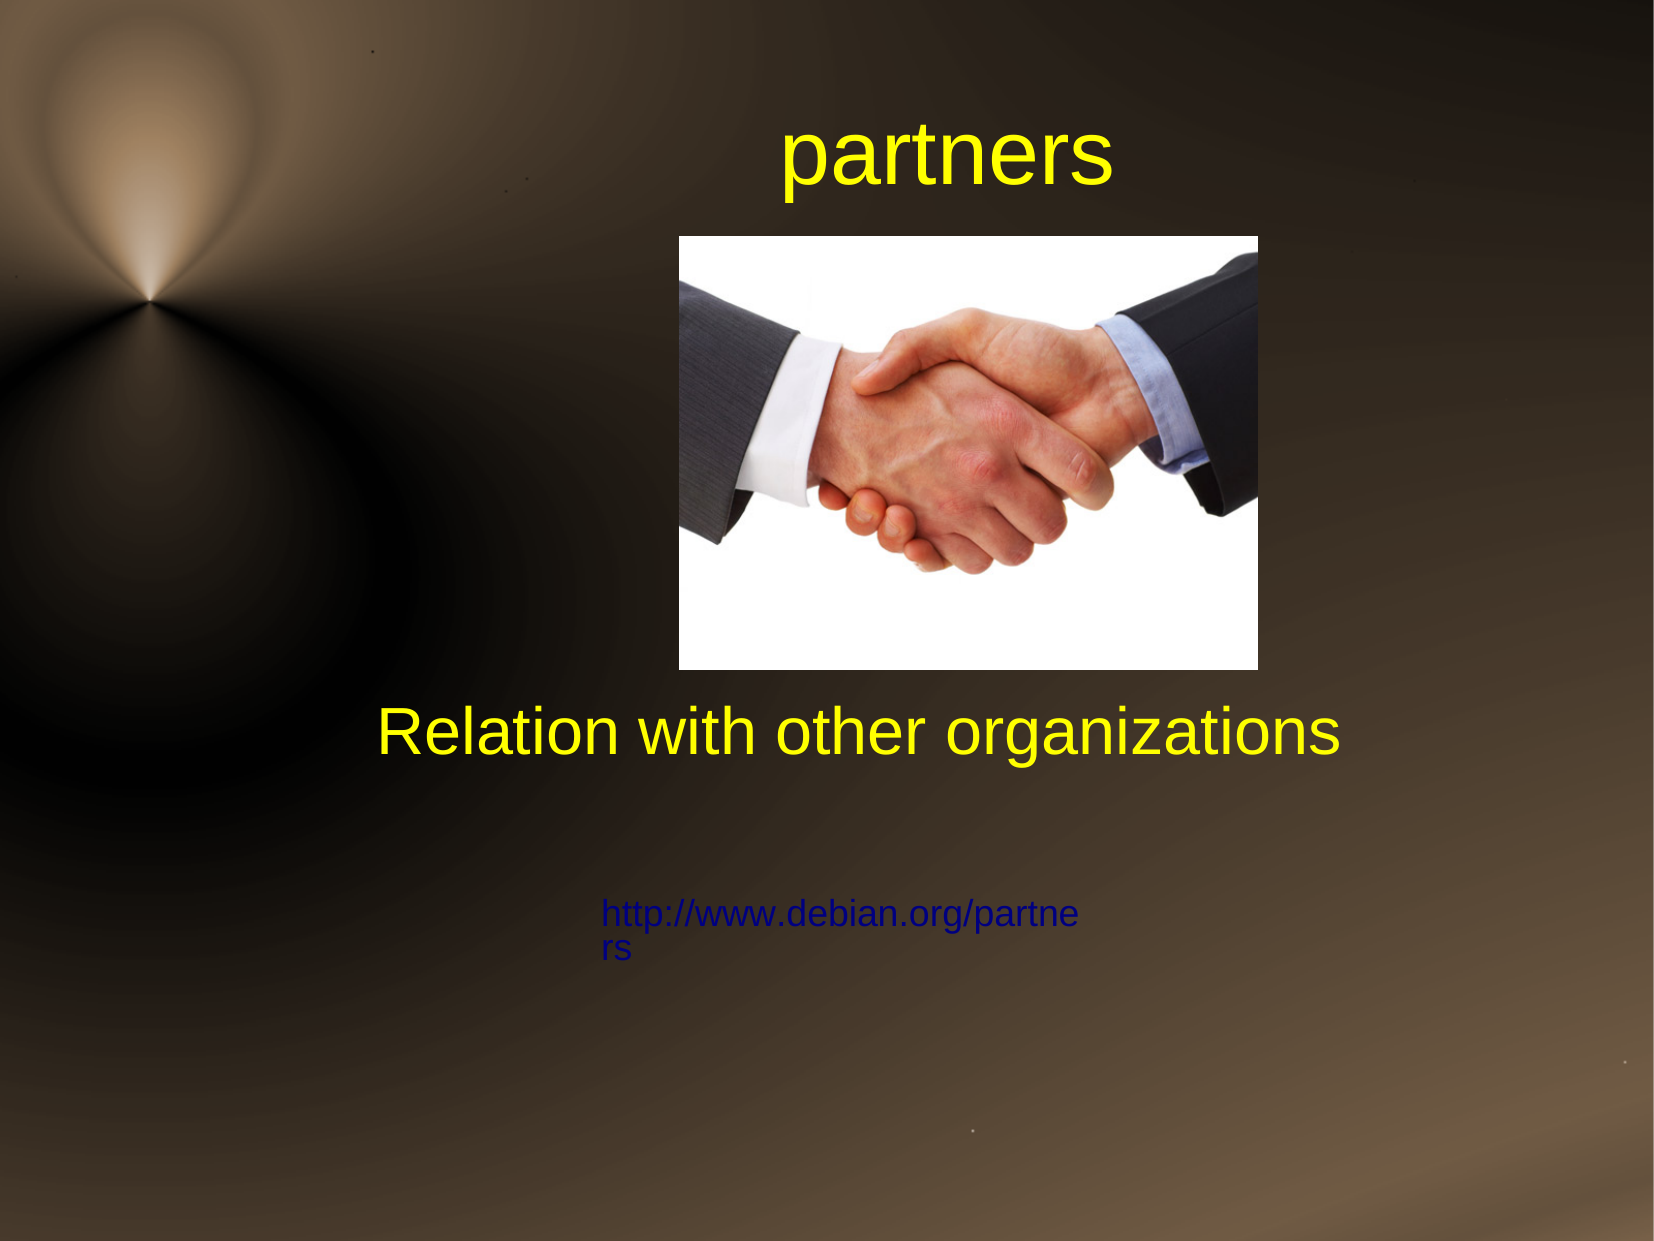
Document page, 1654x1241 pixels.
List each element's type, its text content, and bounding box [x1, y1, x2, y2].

subtitle Relation with other organizations [147, 361, 1571, 1102]
title partners [324, 56, 1571, 250]
text_box http://www.debian.org/partners [586, 884, 1099, 945]
picture [0, 0, 1654, 1241]
